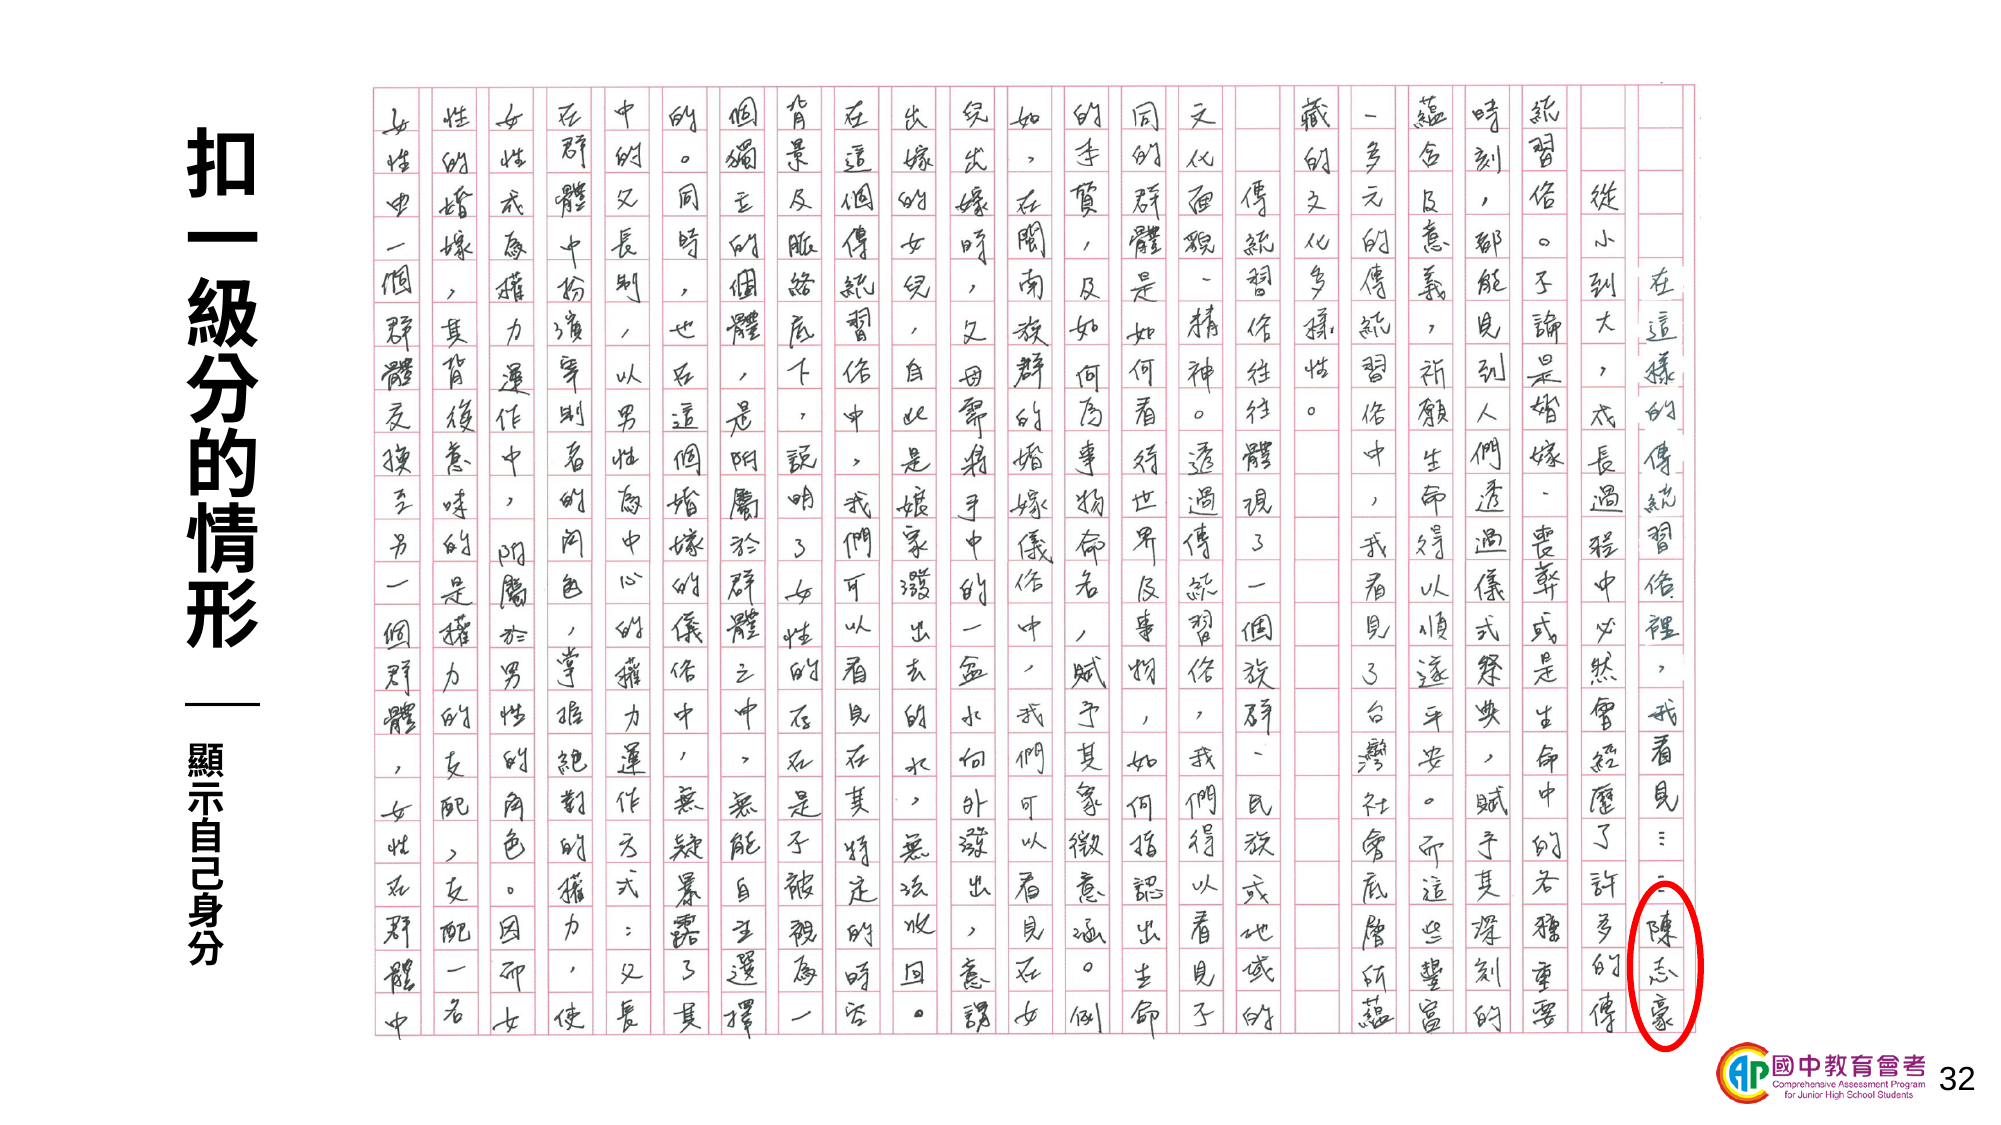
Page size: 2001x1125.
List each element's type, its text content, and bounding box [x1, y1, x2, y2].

text_box 扣一級分的情形 ｜顯示自己身分 [161, 60, 278, 1032]
picture [367, 82, 1701, 1040]
picture [1634, 887, 1697, 1040]
text_box [1923, 1047, 2000, 1108]
picture [1687, 1005, 1701, 1040]
